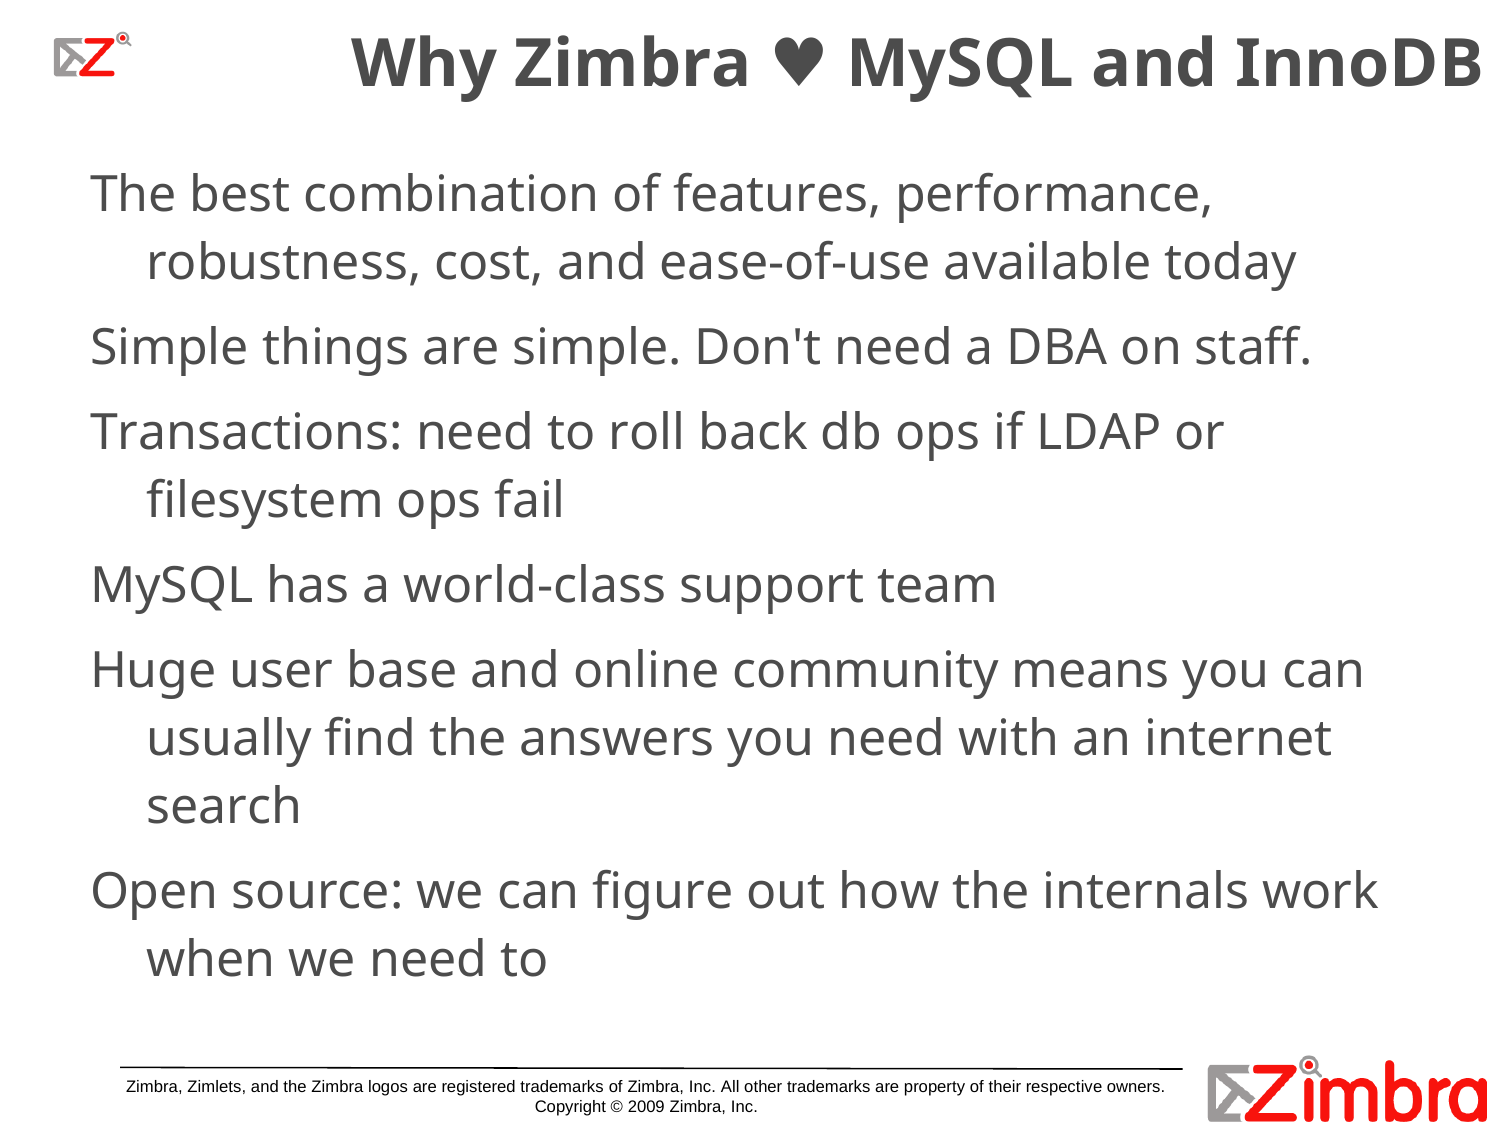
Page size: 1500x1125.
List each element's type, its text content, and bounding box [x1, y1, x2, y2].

picture [57, 28, 126, 48]
list The best combination of features, performance, robustness, cost, and ease-of-use available today Simple things are simple. Don't need a DBA on staff. Transactions: need to roll back db ops if LDAP or filesystem ops fail MySQL has a world-class support team Huge user base and online community means you can usually find the answers you need with an internet search Open source: we can figure out how the internals work when we need to [75, 149, 1426, 1004]
title Why Zimbra ♥ MySQL and InnoDB [157, 10, 1500, 111]
picture [1197, 1046, 1497, 1111]
